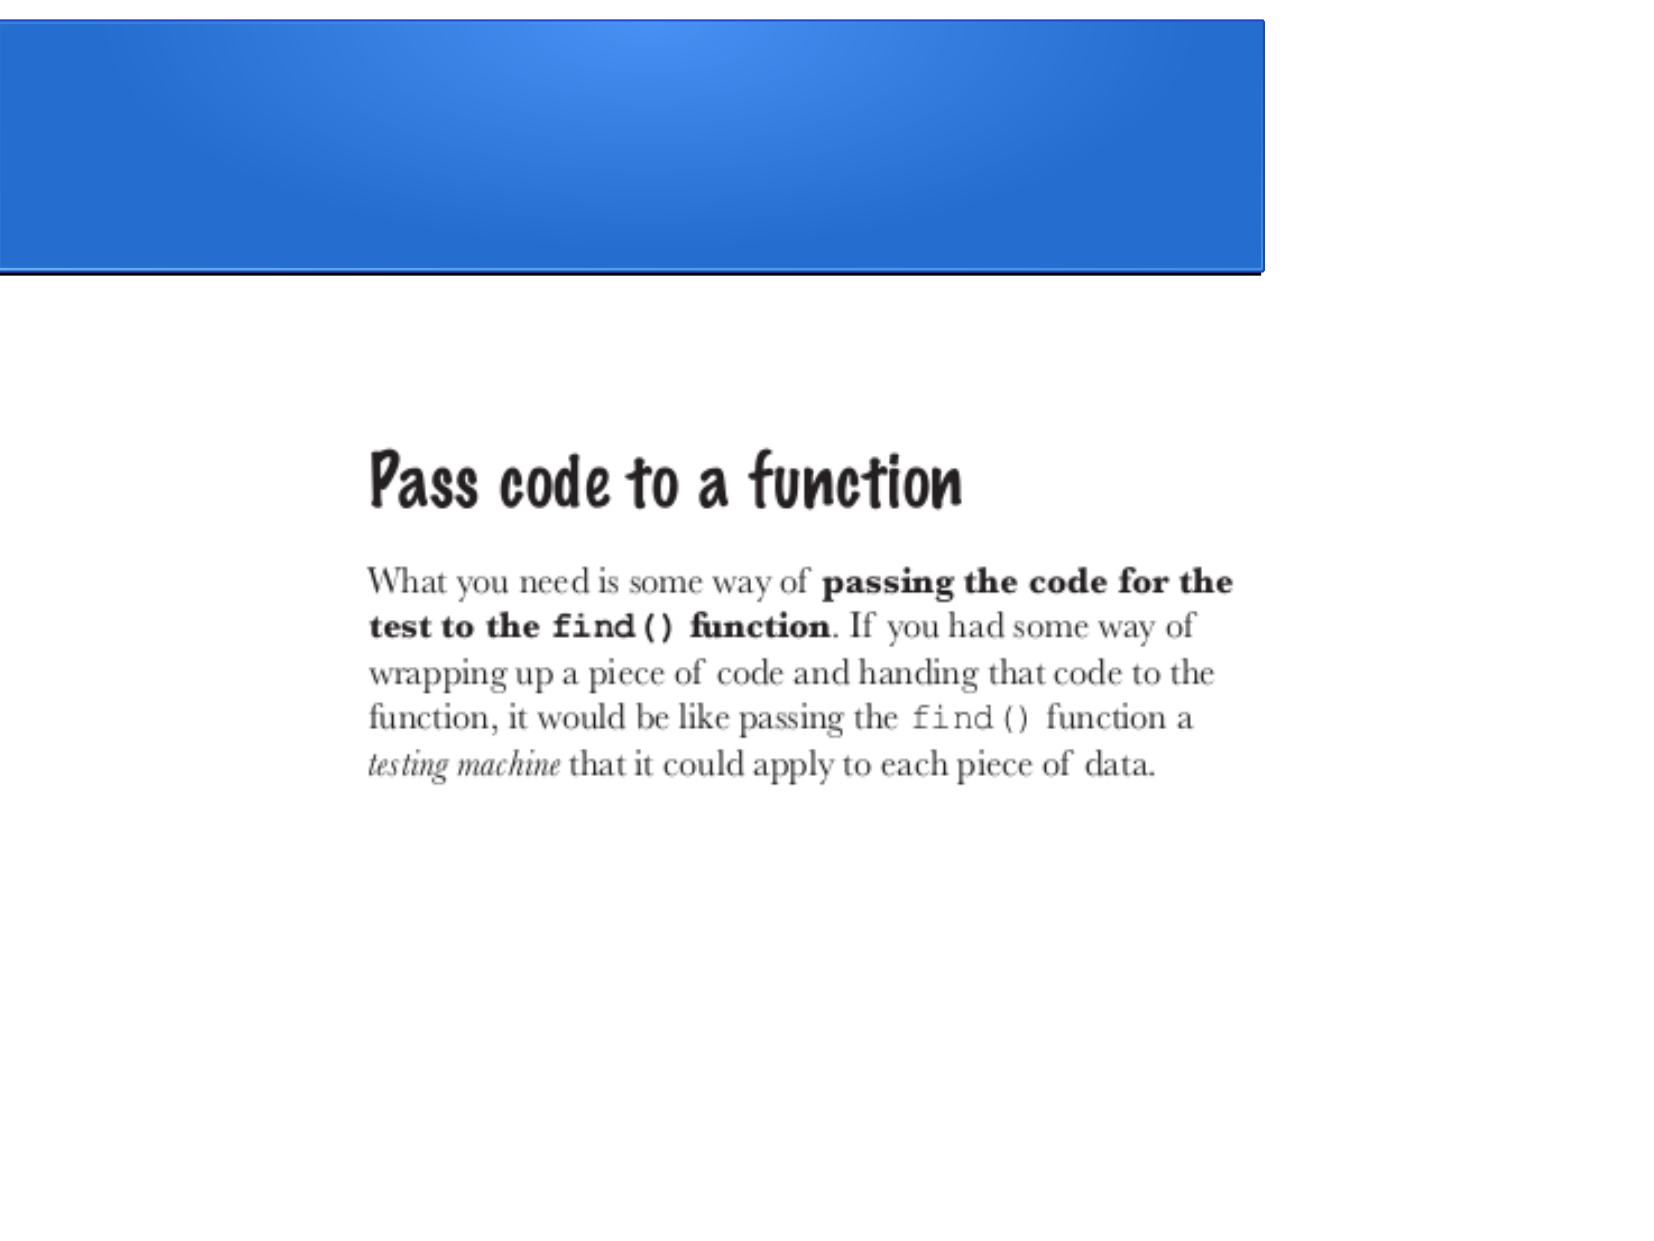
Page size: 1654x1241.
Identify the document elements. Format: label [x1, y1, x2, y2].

picture [354, 413, 1276, 804]
